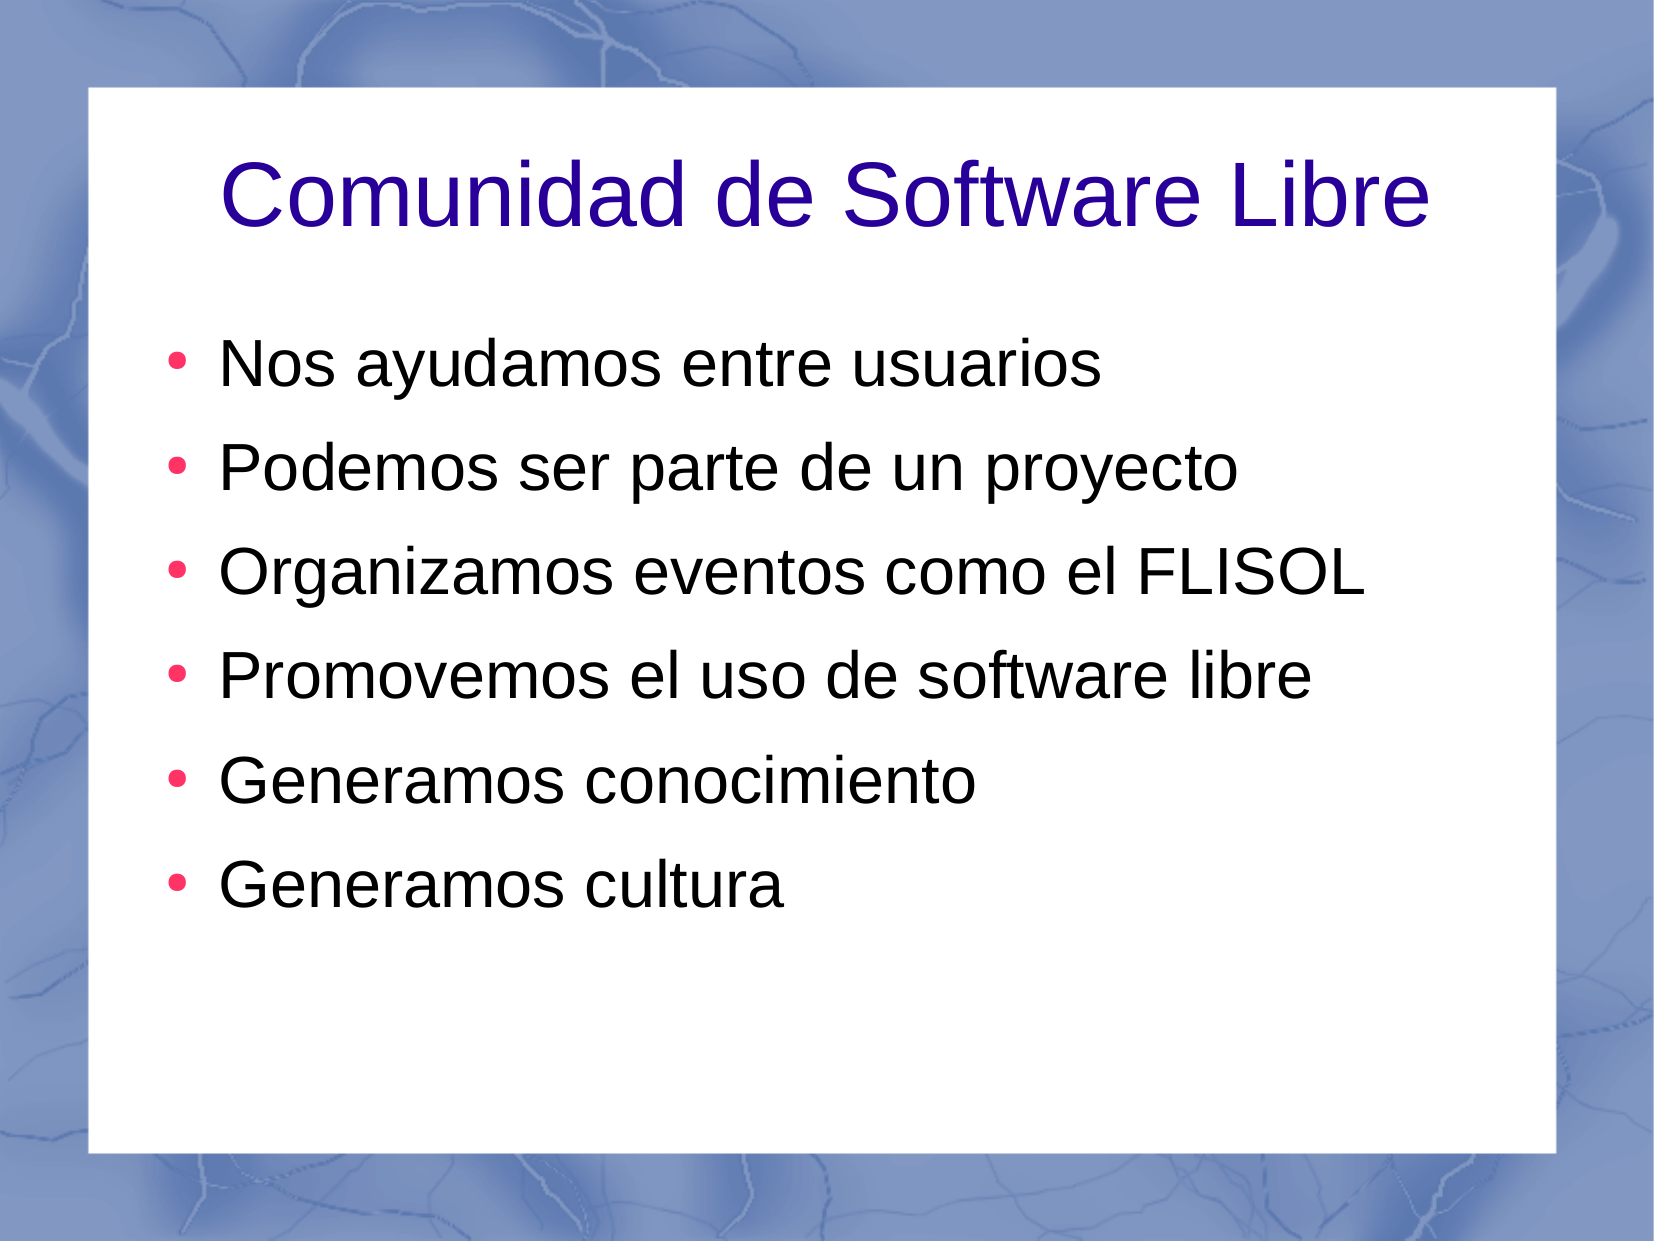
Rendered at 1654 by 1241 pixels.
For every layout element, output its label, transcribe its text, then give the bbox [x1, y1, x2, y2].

list Nos ayudamos entre usuarios Podemos ser parte de un proyecto Organizamos eventos como el FLISOL Promovemos el uso de software libre Generamos conocimiento Generamos cultura [147, 325, 1506, 1045]
picture [0, 0, 1654, 1241]
title Comunidad de Software Libre [118, 90, 1536, 298]
